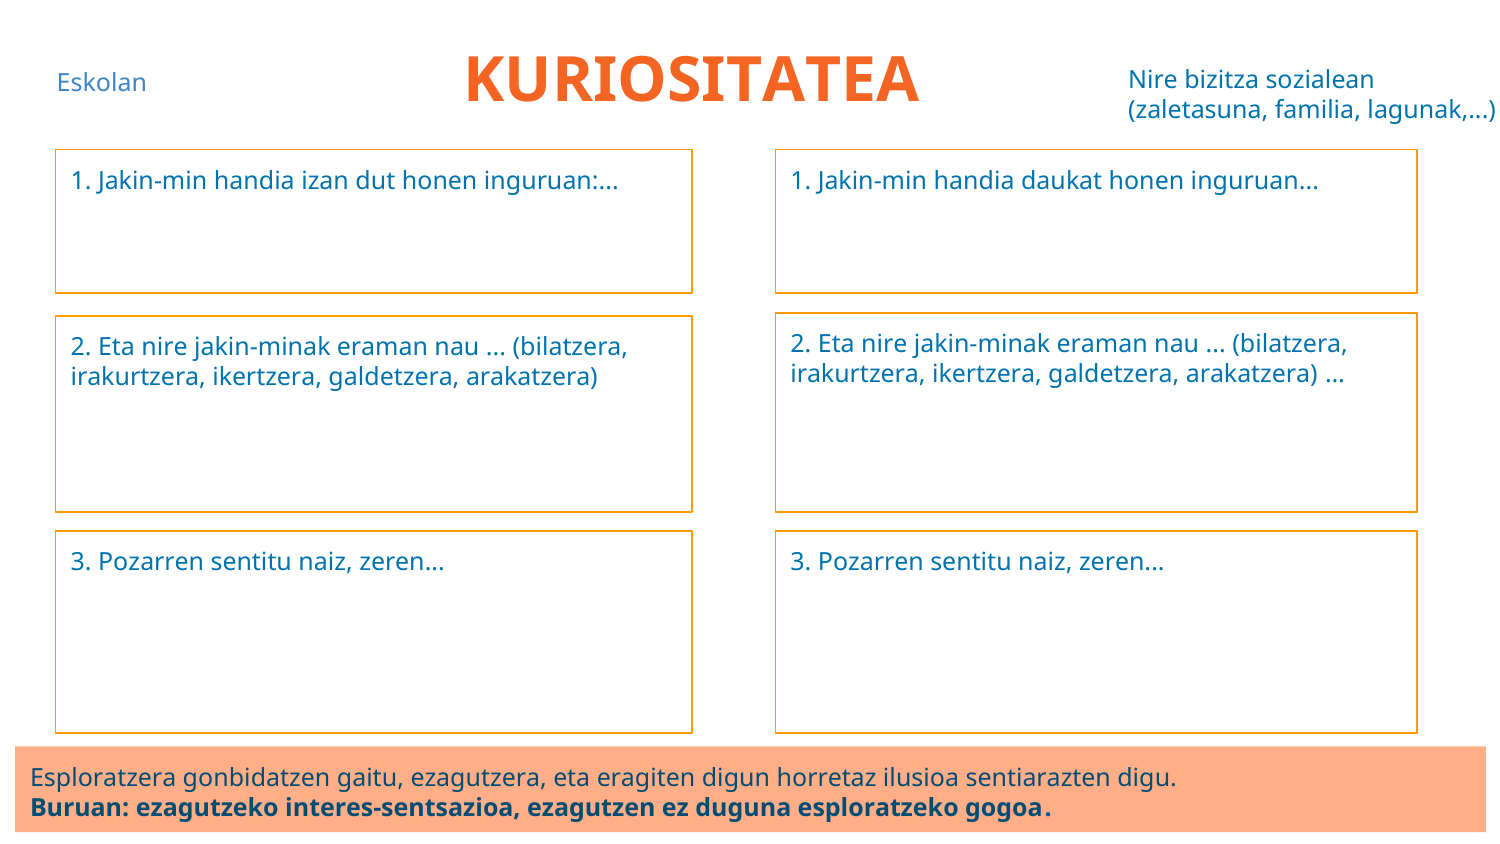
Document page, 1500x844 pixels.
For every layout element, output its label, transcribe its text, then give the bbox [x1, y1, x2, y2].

text_box Esploratzera gonbidatzen gaitu, ezagutzera, eta eragiten digun horretaz ilusioa sentiarazten digu. Buruan: ezagutzeko interes-sentsazioa, ezagutzen ez duguna esploratzeko gogoa. [15, 746, 1486, 833]
text_box 2. Eta nire jakin-minak eraman nau ... (bilatzera, irakurtzera, ikertzera, galdetzera, arakatzera) [55, 315, 692, 512]
text_box 1. Jakin-min handia izan dut honen inguruan:... [55, 149, 692, 294]
title KURIOSITATEA [428, 23, 956, 105]
text_box 3. Pozarren sentitu naiz, zeren... [55, 530, 692, 734]
text_box Eskolan [41, 48, 534, 115]
text_box 1. Jakin-min handia daukat honen inguruan... [775, 149, 1417, 294]
text_box 2. Eta nire jakin-minak eraman nau ... (bilatzera, irakurtzera, ikertzera, galdetzera, arakatzera) … [775, 312, 1417, 512]
text_box Nire bizitza sozialean (zaletasuna, familia, lagunak,...) [1113, 49, 1500, 115]
text_box 3. Pozarren sentitu naiz, zeren... [775, 530, 1417, 734]
